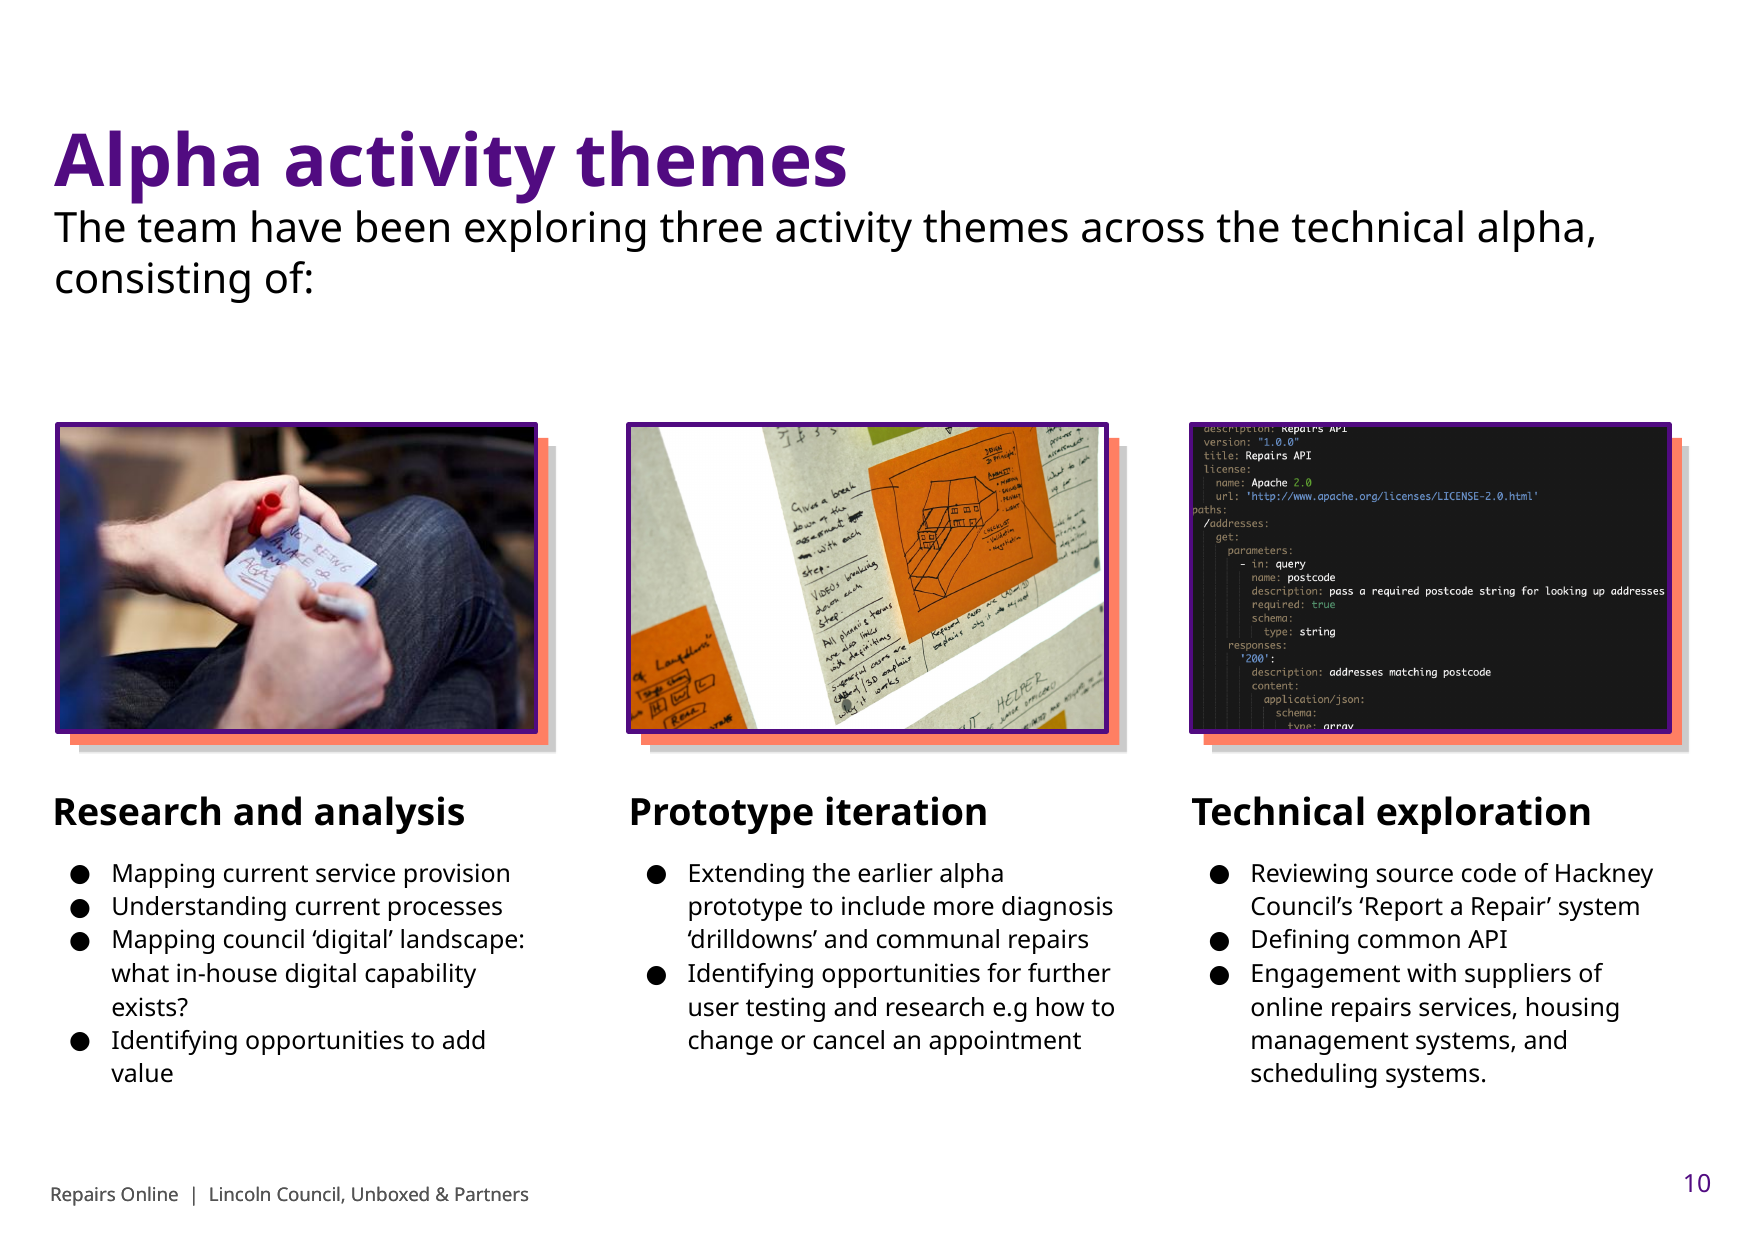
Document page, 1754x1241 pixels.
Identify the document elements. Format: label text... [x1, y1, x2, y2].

text_box [641, 437, 1120, 745]
text_box Technical exploration Reviewing source code of Hackney Council’s ‘Report a Repair’ system Defining common API Engagement with suppliers of online repairs services, housing management systems, and scheduling systems. [1174, 763, 1693, 1139]
text_box Prototype iteration Extending the earlier alpha prototype to include more diagnosis ‘drilldowns’ and communal repairs Identifying opportunities for further user testing and research e.g how to change or cancel an appointment [611, 763, 1139, 1139]
text_box [1203, 437, 1682, 745]
picture [60, 427, 534, 729]
picture [1193, 427, 1667, 729]
text_box [70, 437, 549, 745]
slide_number <number> [1625, 1136, 1731, 1232]
picture [631, 427, 1104, 729]
text_box Research and analysis Mapping current service provision Understanding current processes Mapping council ‘digital’ landscape: what in-house digital capability exists? Identifying opportunities to add value [35, 763, 554, 1139]
title Alpha activity themes The team have been exploring three activity themes across the technical alpha, consisting of: [35, 94, 1645, 233]
